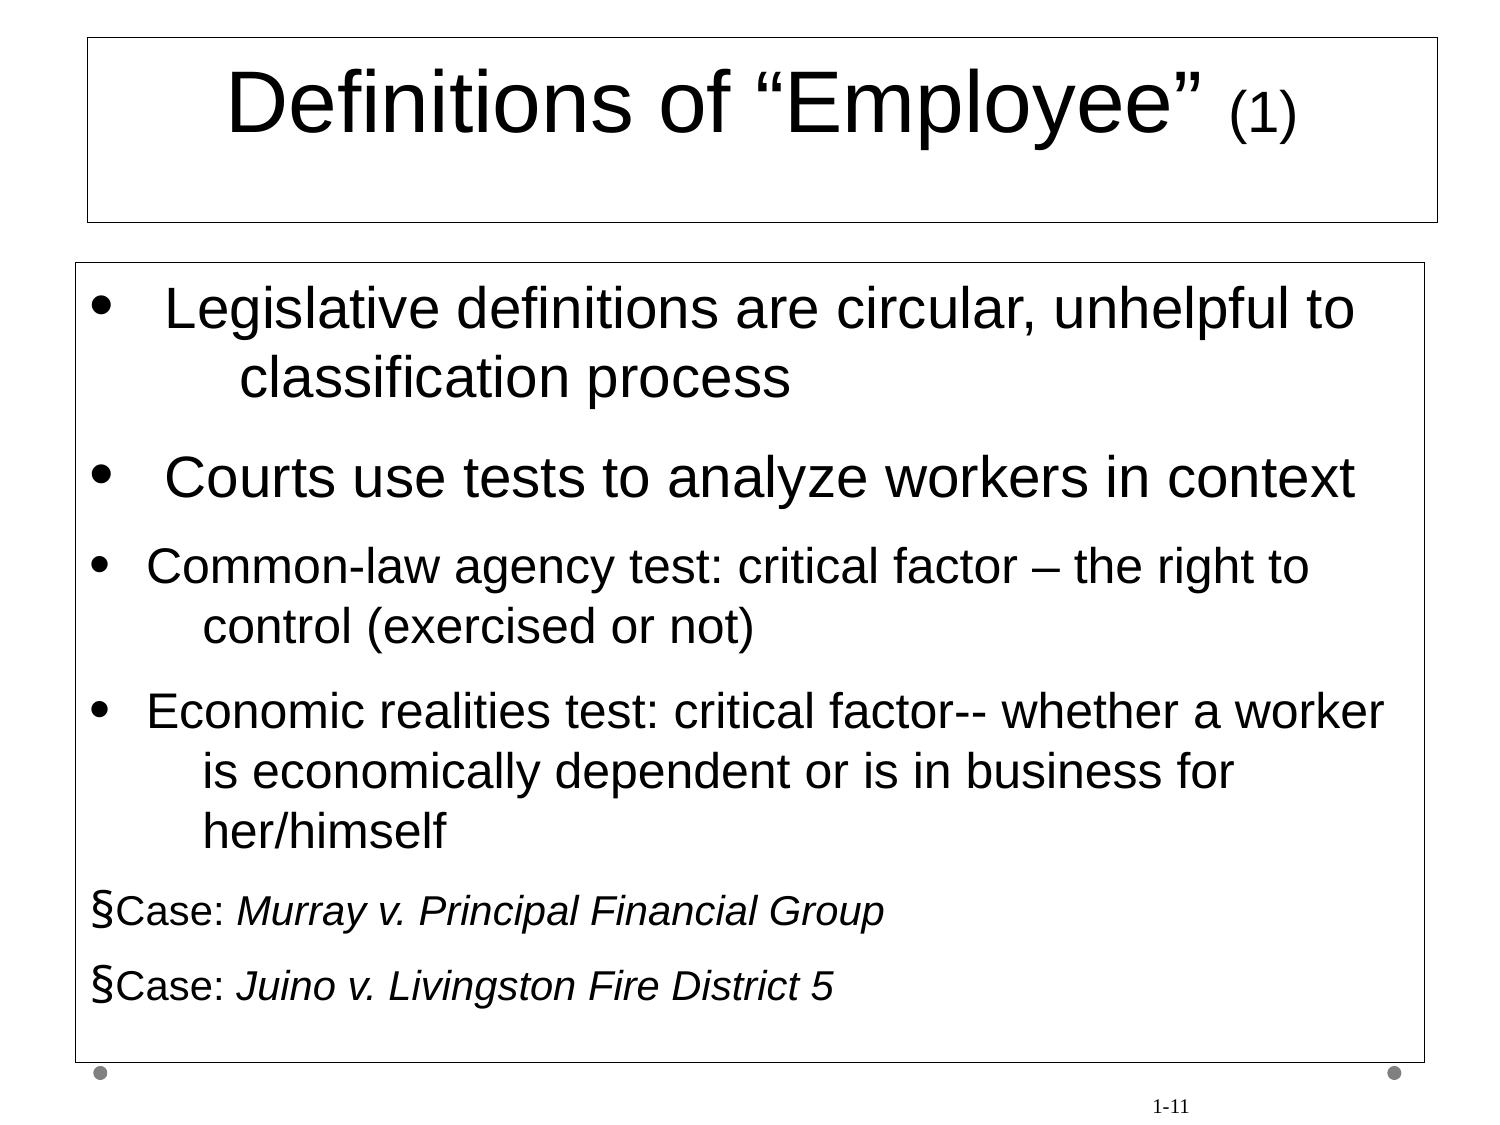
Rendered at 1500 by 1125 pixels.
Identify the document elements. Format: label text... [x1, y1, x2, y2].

list Legislative definitions are circular, unhelpful to classification process Courts use tests to analyze workers in context Common-law agency test: critical factor – the right to control (exercised or not) Economic realities test: critical factor-- whether a worker is economically dependent or is in business for her/himself Case: Murray v. Principal Financial Group Case: Juino v. Livingston Fire District 5 [75, 262, 1425, 1063]
title Definitions of “Employee” (1) [87, 37, 1438, 223]
